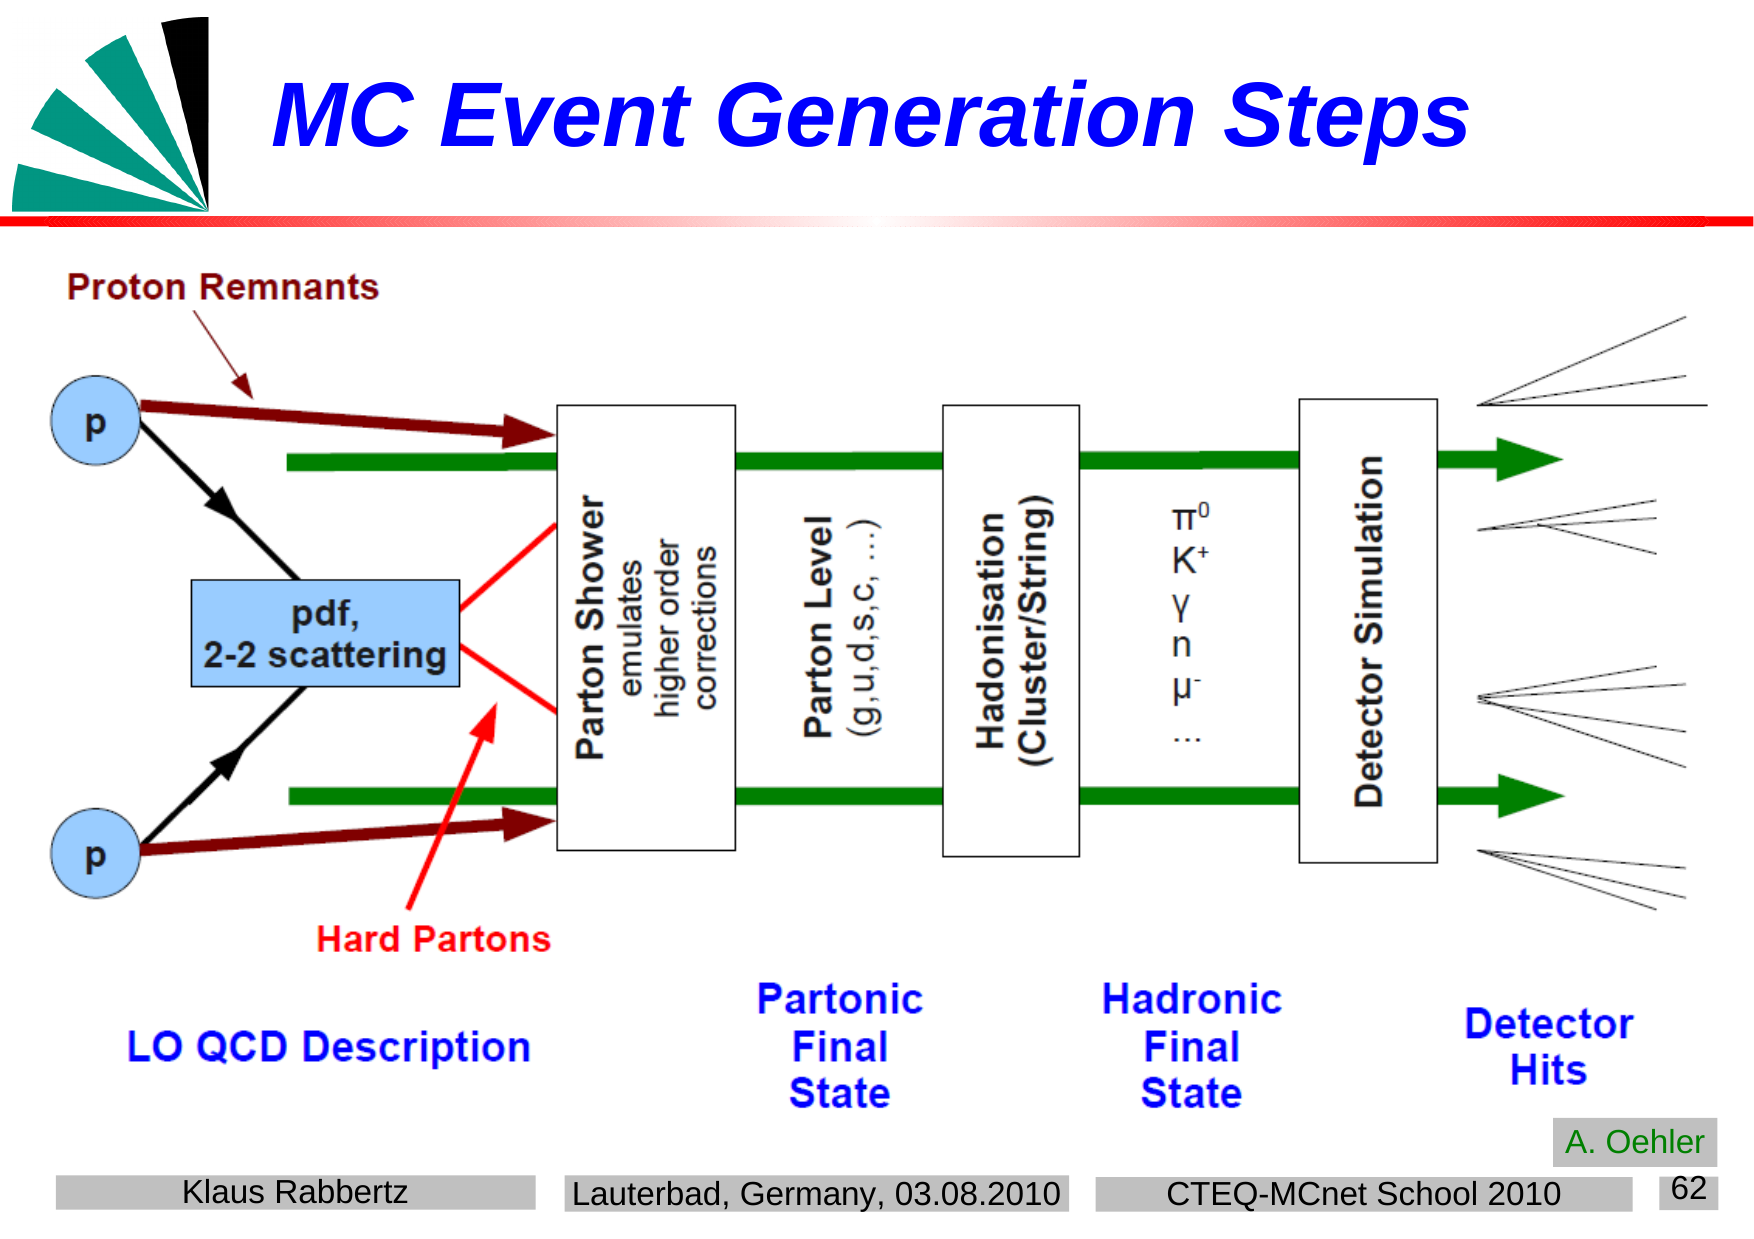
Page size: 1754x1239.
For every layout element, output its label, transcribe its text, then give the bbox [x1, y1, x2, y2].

picture [36, 258, 1725, 1122]
picture [12, 17, 209, 214]
title MC Event Generation Steps [220, 16, 1525, 213]
text_box A. Oehler [1553, 1117, 1718, 1167]
